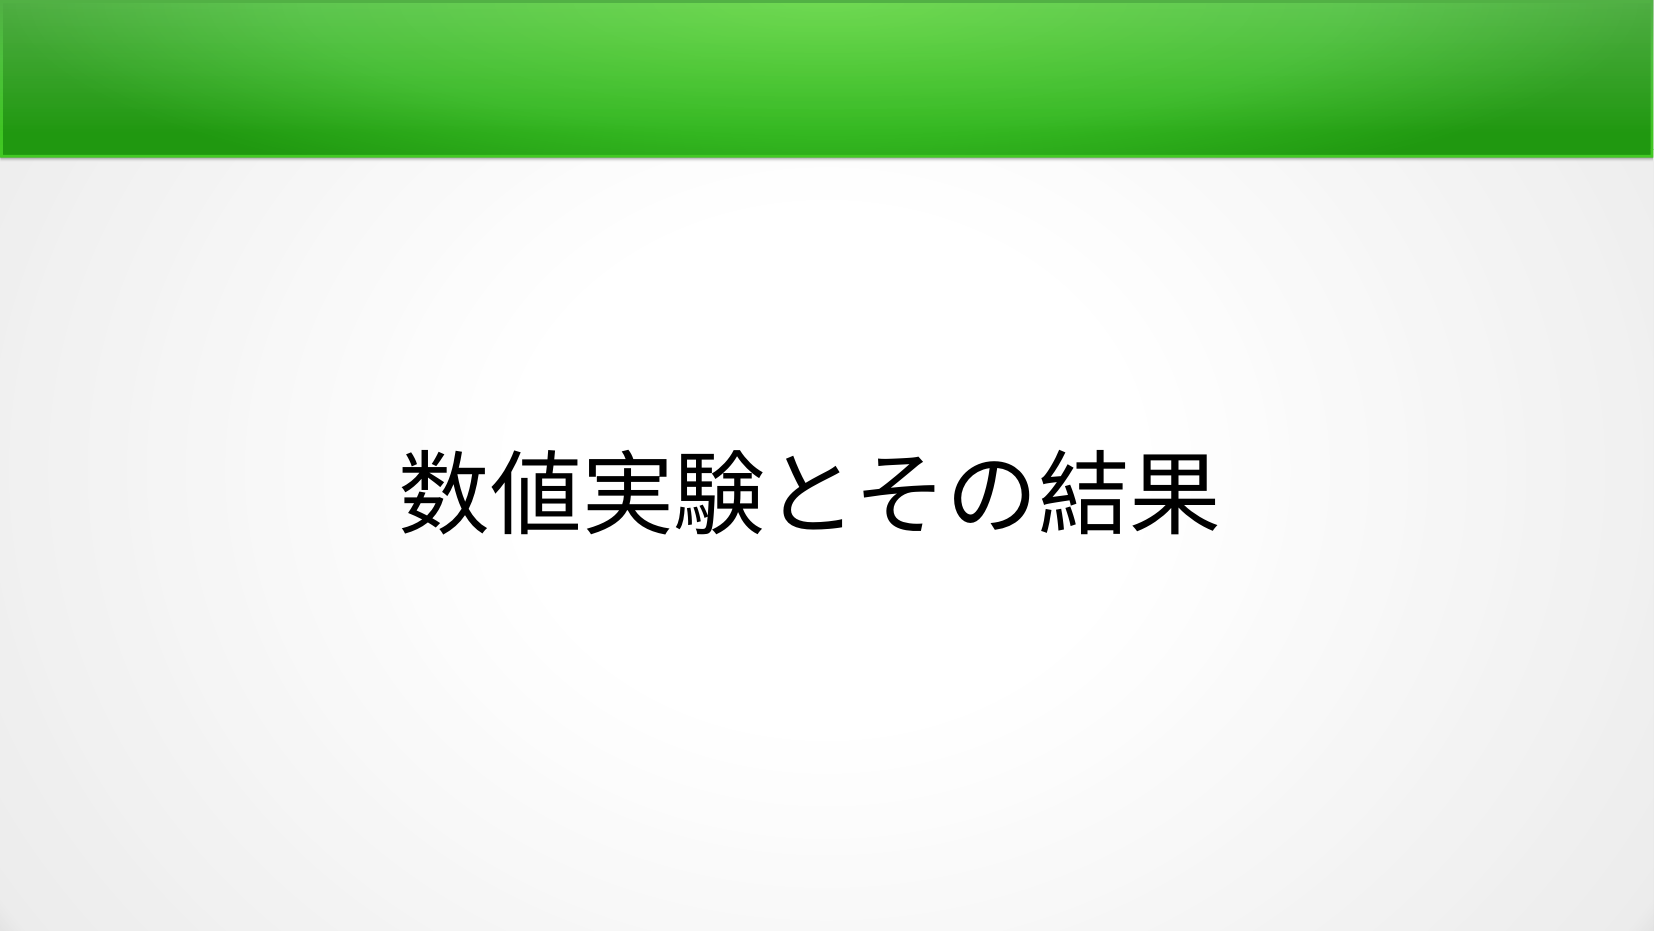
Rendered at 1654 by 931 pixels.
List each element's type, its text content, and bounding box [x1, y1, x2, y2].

subtitle 数値実験とその結果 [82, 217, 1538, 758]
